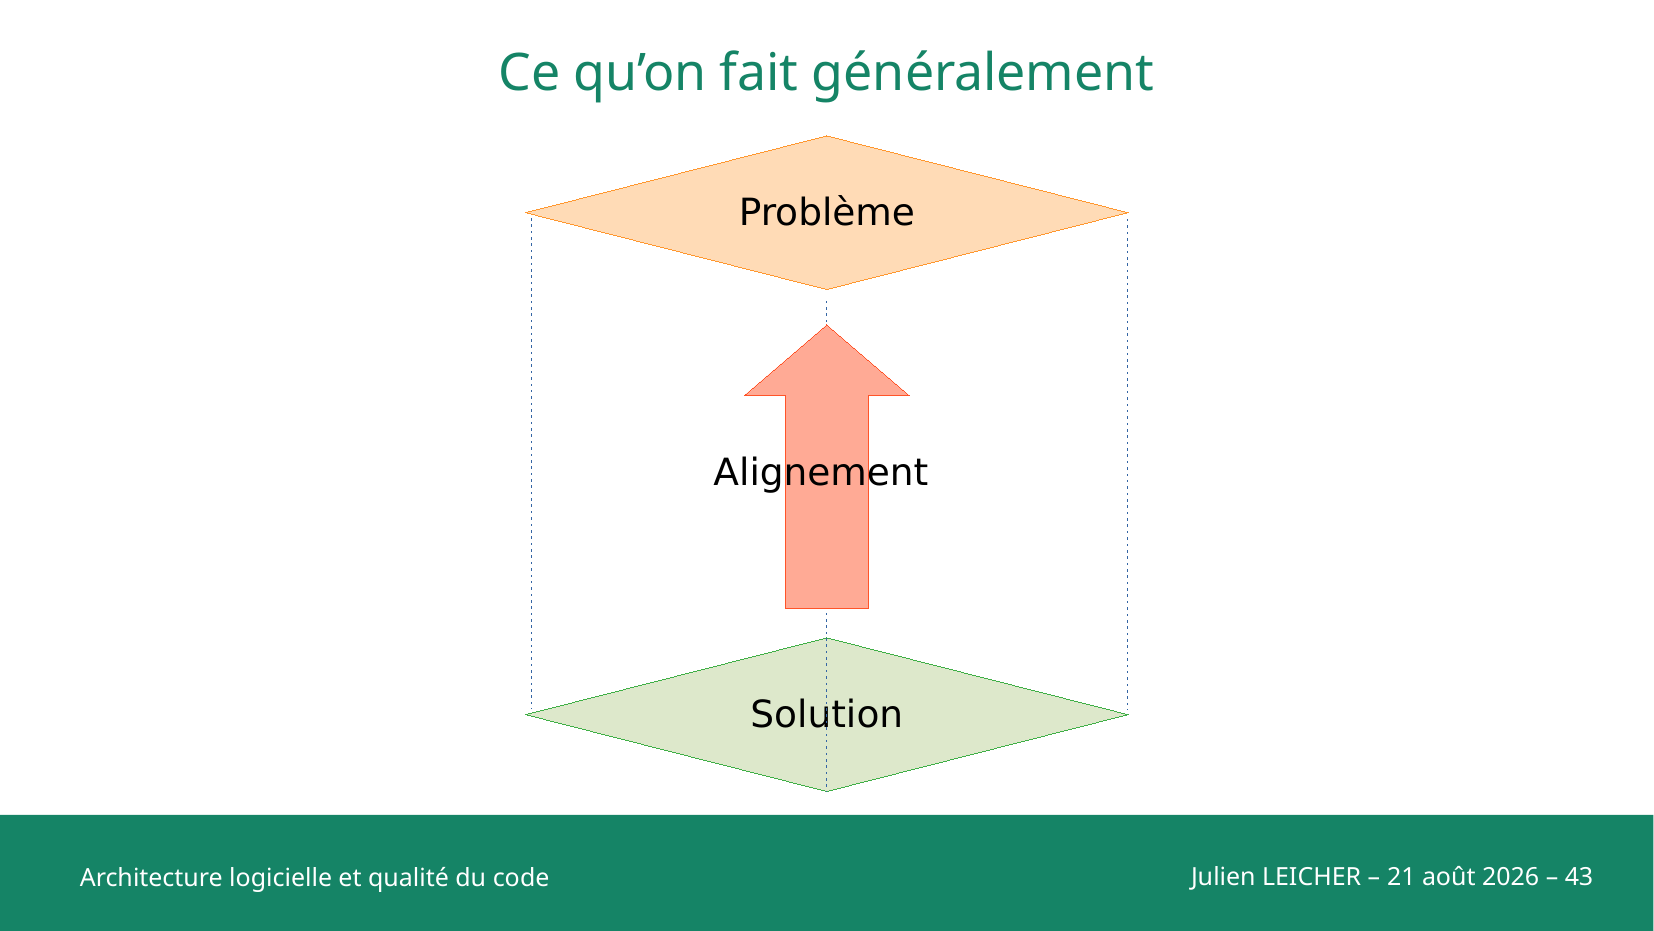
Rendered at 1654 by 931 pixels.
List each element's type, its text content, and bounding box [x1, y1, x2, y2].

text_box Architecture logicielle et qualité du code [64, 852, 798, 898]
text_box [785, 502, 869, 609]
text_box Solution [525, 637, 1129, 792]
text_box Alignement [561, 442, 1081, 502]
text_box Problème [525, 135, 1129, 290]
text_box [744, 324, 910, 442]
text_box Ce qu’on fait généralement [0, 27, 1654, 113]
text_box Julien LEICHER – 4 mars 2022 – <numéro> [0, 814, 1654, 931]
